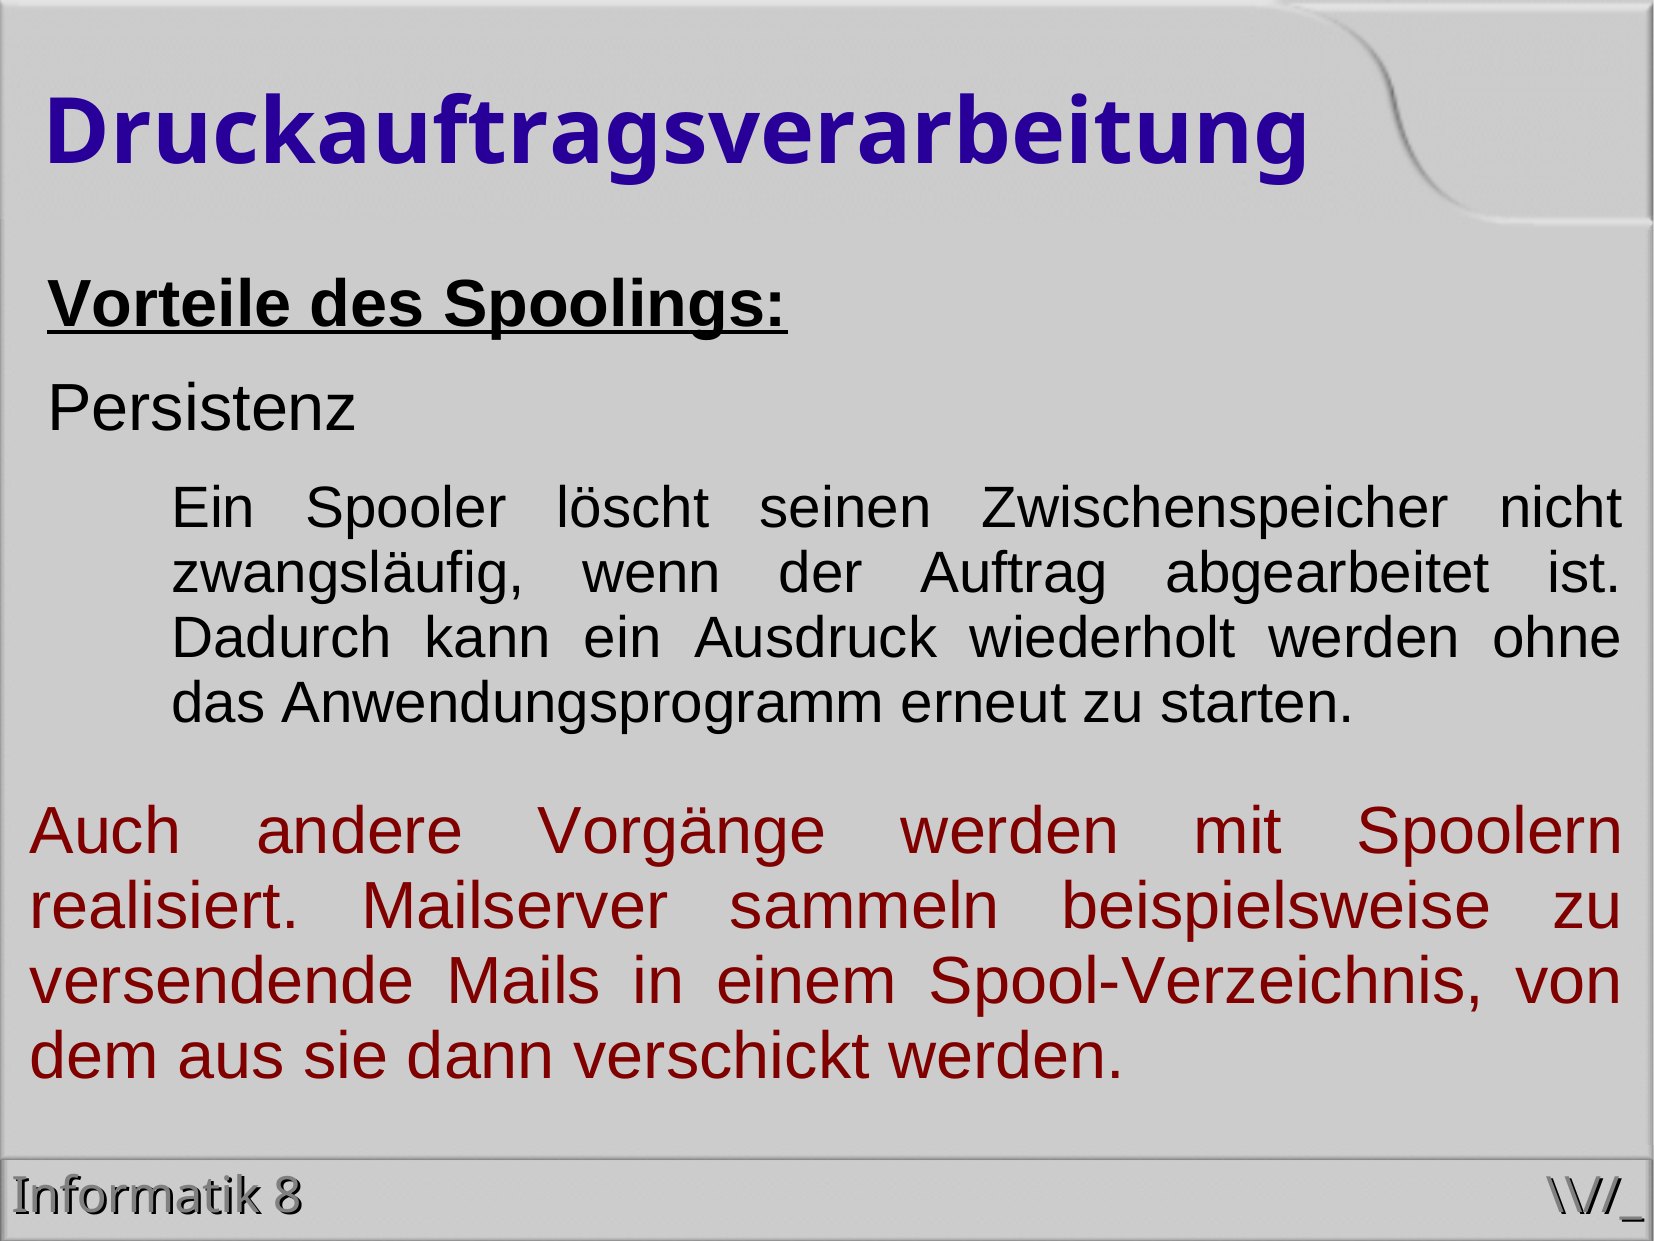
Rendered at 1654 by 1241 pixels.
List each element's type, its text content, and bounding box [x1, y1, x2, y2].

title Druckauftragsverarbeitung [36, 16, 1319, 242]
list Vorteile des Spoolings: Persistenz Ein Spooler löscht seinen Zwischenspeicher nicht zwangsläufig, wenn der Auftrag abgearbeitet ist. Dadurch kann ein Ausdruck wiederholt werden ohne das Anwendungsprogramm erneut zu starten. Auch andere Vorgänge werden mit Spoolern realisiert. Mailserver sammeln beispielsweise zu versendende Mails in einem Spool-Verzeichnis, von dem aus sie dann verschickt werden. [29, 265, 1625, 1127]
picture [0, 0, 1654, 1241]
